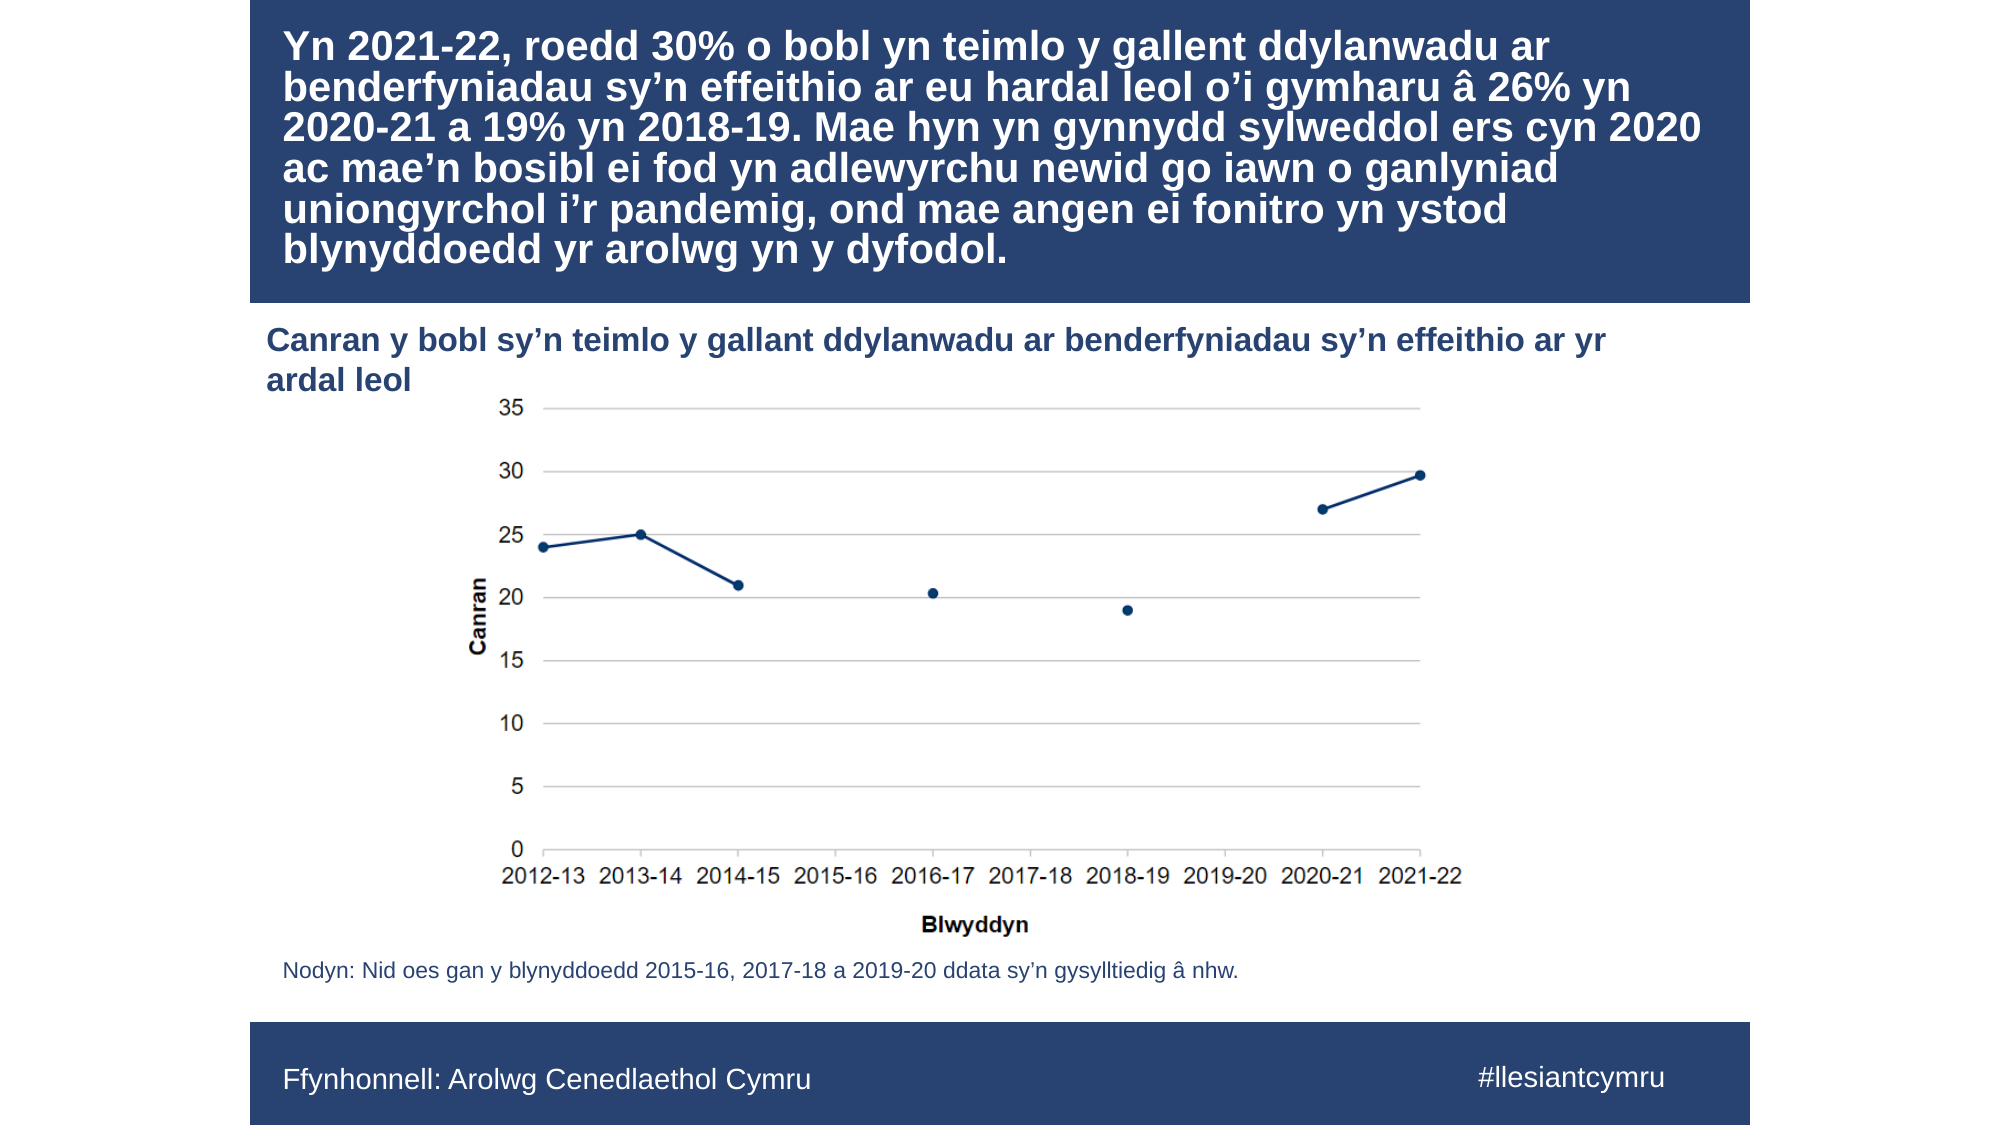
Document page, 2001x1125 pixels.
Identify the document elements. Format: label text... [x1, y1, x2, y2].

text_box #llesiantcymru [1463, 1050, 1734, 1101]
title Yn 2021-22, roedd 30% o bobl yn teimlo y gallent ddylanwadu ar benderfyniadau sy’n effeithio ar eu hardal leol o’i gymharu â 26% yn 2020-21 a 19% yn 2018-19. Mae hyn yn gynnydd sylweddol ers cyn 2020 ac mae’n bosibl ei fod yn adlewyrchu newid go iawn o ganlyniad uniongyrchol i’r pandemig, ond mae angen ei fonitro yn ystod blynyddoedd yr arolwg yn y dyfodol. [267, 9, 1734, 291]
text_box [250, 0, 1750, 303]
text_box [250, 1022, 1750, 1125]
text_box Canran y bobl sy’n teimlo y gallant ddylanwadu ar benderfyniadau sy’n effeithio ar yr ardal leol [251, 311, 1704, 406]
picture [468, 406, 1487, 949]
text_box Ffynhonnell: Arolwg Cenedlaethol Cymru [268, 1053, 828, 1103]
text_box Nodyn: Nid oes gan y blynyddoedd 2015-16, 2017-18 a 2019-20 ddata sy’n gysylltiedig â nhw. [267, 948, 1426, 992]
